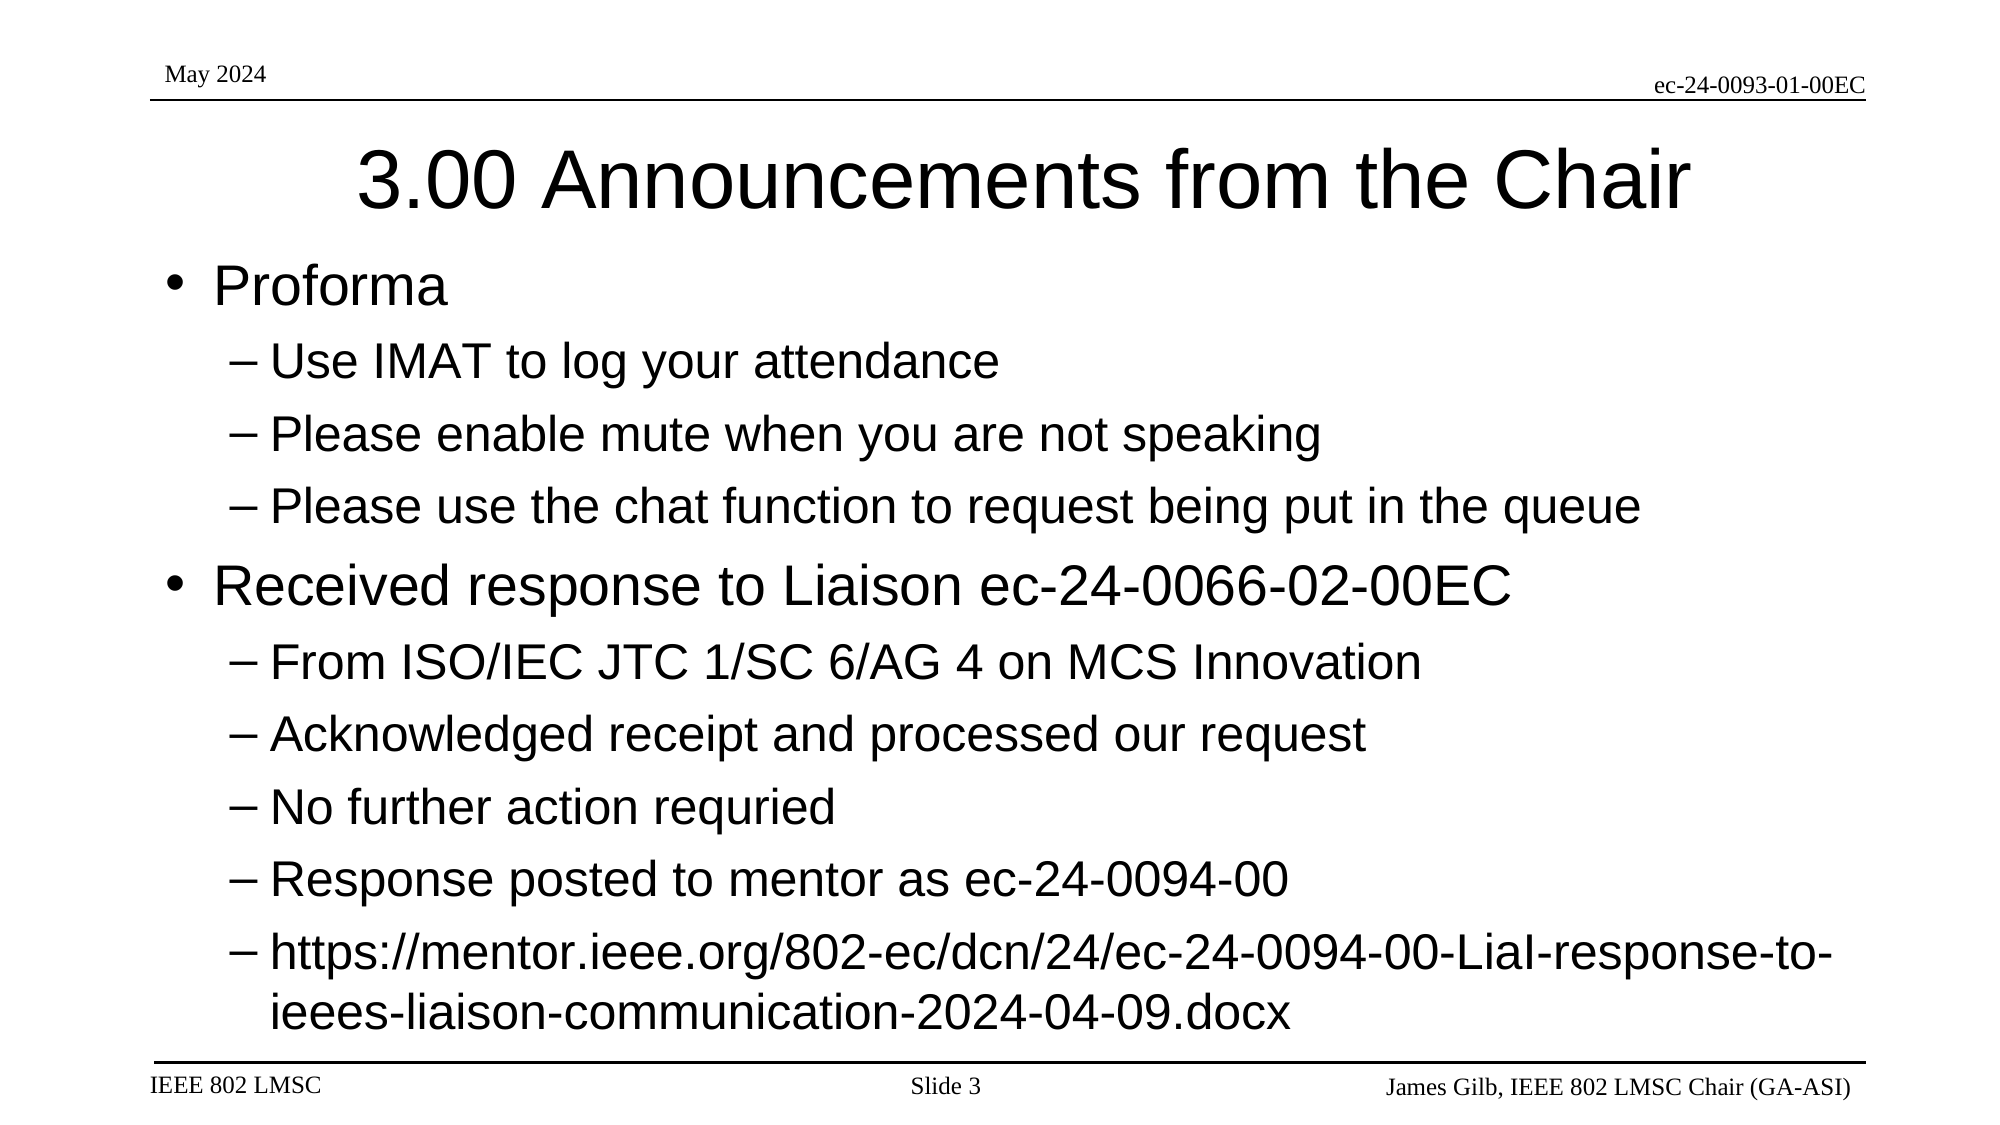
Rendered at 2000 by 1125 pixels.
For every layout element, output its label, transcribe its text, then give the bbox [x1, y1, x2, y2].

title 3.00 Announcements from the Chair [149, 112, 1900, 238]
list Proforma Use IMAT to log your attendance Please enable mute when you are not speaking Please use the chat function to request being put in the queue Received response to Liaison ec-24-0066-02-00EC From ISO/IEC JTC 1/SC 6/AG 4 on MCS Innovation Acknowledged receipt and processed our request No further action requried Response posted to mentor as ec-24-0094-00 https://mentor.ieee.org/802-ec/dcn/24/ec-24-0094-00-LiaI-response-to-ieees-liaison-communication-2024-04-09.docx [150, 239, 1900, 1051]
